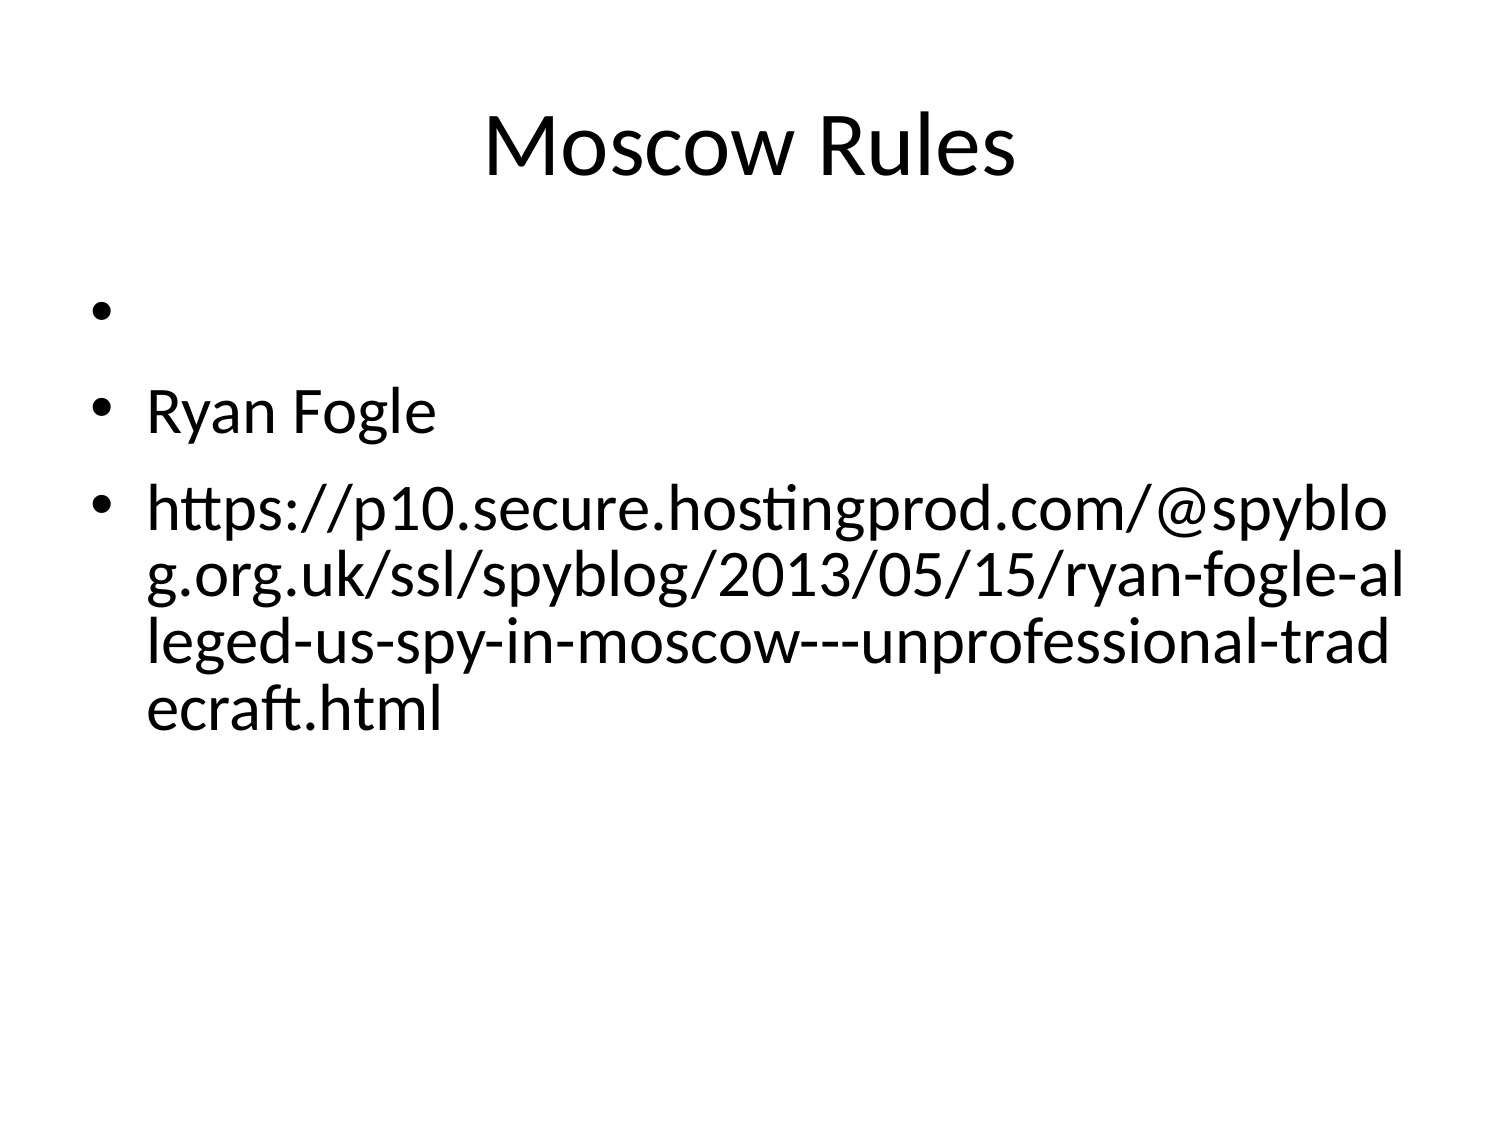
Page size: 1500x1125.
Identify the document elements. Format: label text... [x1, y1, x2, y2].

title Moscow Rules [75, 45, 1426, 233]
list Ryan Fogle https://p10.secure.hostingprod.com/@spyblog.org.uk/ssl/spyblog/2013/05/15/ryan-fogle-alleged-us-spy-in-moscow---unprofessional-tradecraft.html [75, 262, 1426, 1005]
